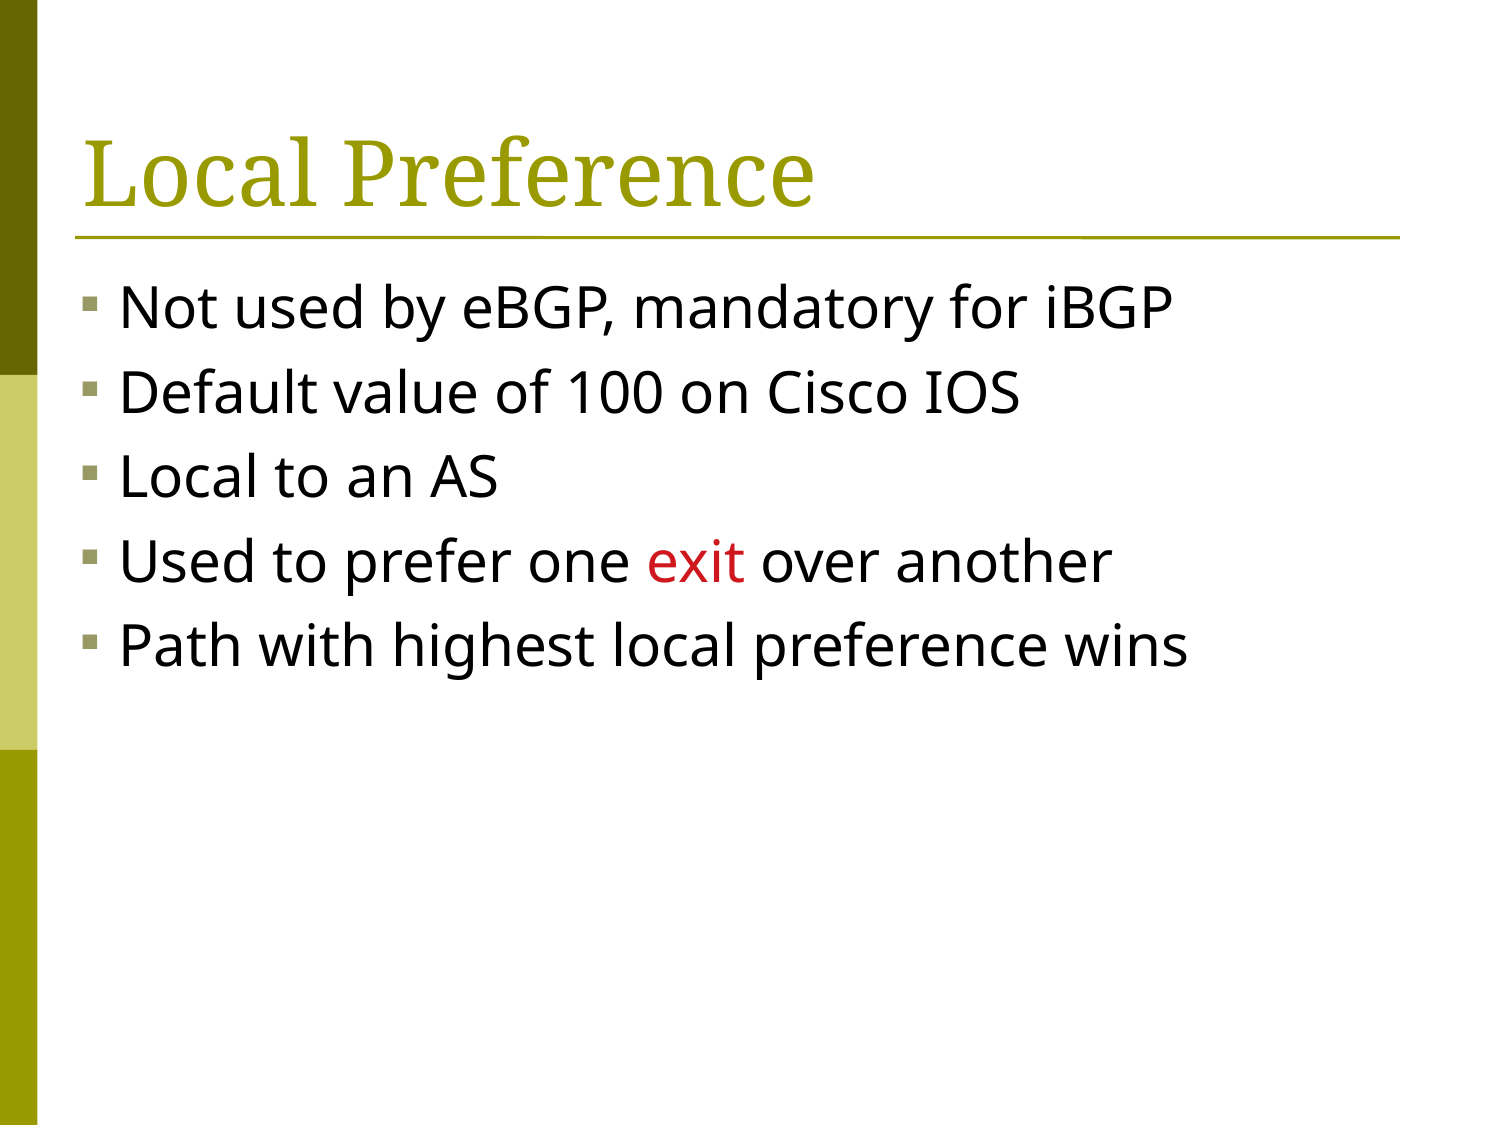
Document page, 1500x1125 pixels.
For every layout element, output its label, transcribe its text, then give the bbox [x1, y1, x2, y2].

title Local Preference [75, 45, 1425, 233]
subtitle Not used by eBGP, mandatory for iBGP Default value of 100 on Cisco IOS Local to an AS Used to prefer one exit over another Path with highest local preference wins [75, 262, 1425, 1006]
